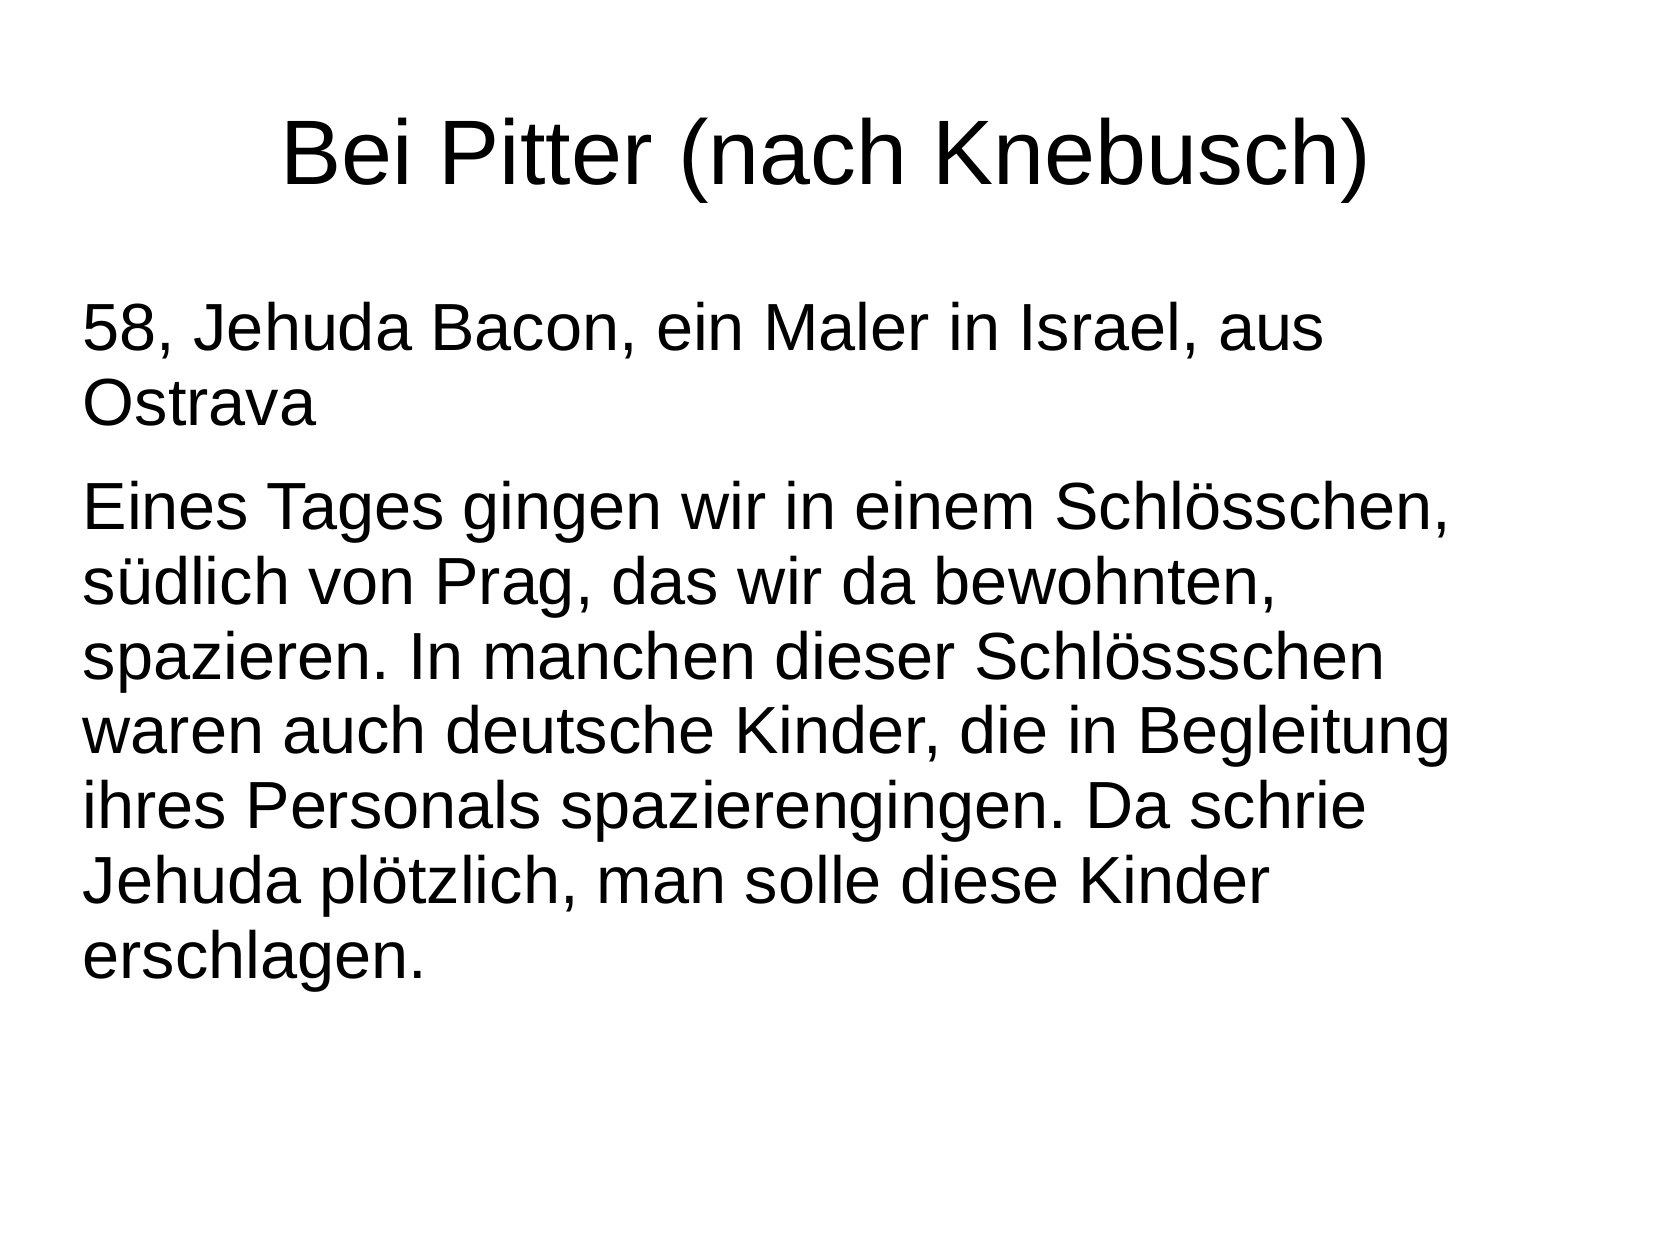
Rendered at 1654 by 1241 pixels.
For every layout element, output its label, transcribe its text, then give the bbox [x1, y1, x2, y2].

list 58, Jehuda Bacon, ein Maler in Israel, aus Ostrava Eines Tages gingen wir in einem Schlösschen, südlich von Prag, das wir da bewohnten, spazieren. In manchen dieser Schlössschen waren auch deutsche Kinder, die in Begleitung ihres Personals spazierengingen. Da schrie Jehuda plötzlich, man solle diese Kinder erschlagen. [82, 290, 1571, 1010]
title Bei Pitter (nach Knebusch) [82, 49, 1571, 257]
